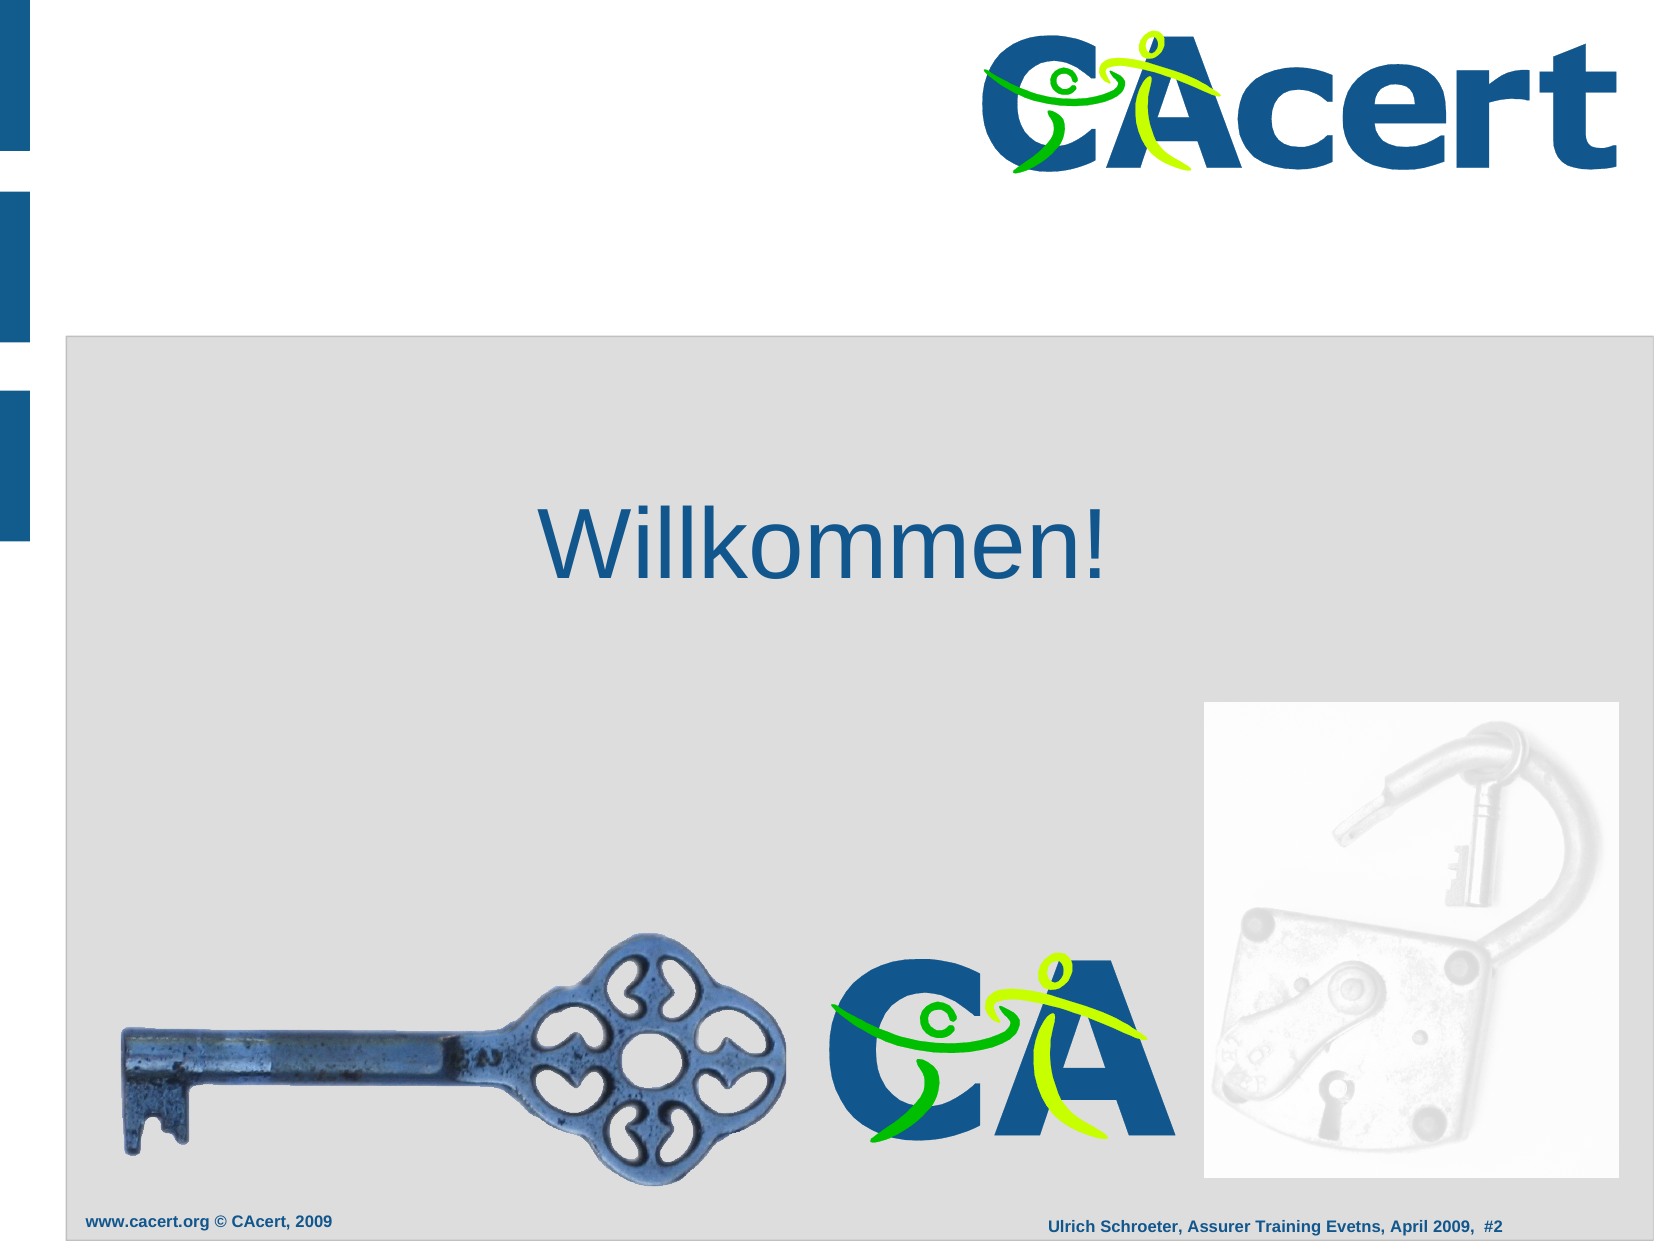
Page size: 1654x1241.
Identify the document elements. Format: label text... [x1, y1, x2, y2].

picture [826, 950, 1177, 1145]
title Willkommen! [118, 442, 1530, 601]
picture [1204, 702, 1619, 1178]
picture [106, 915, 800, 1203]
